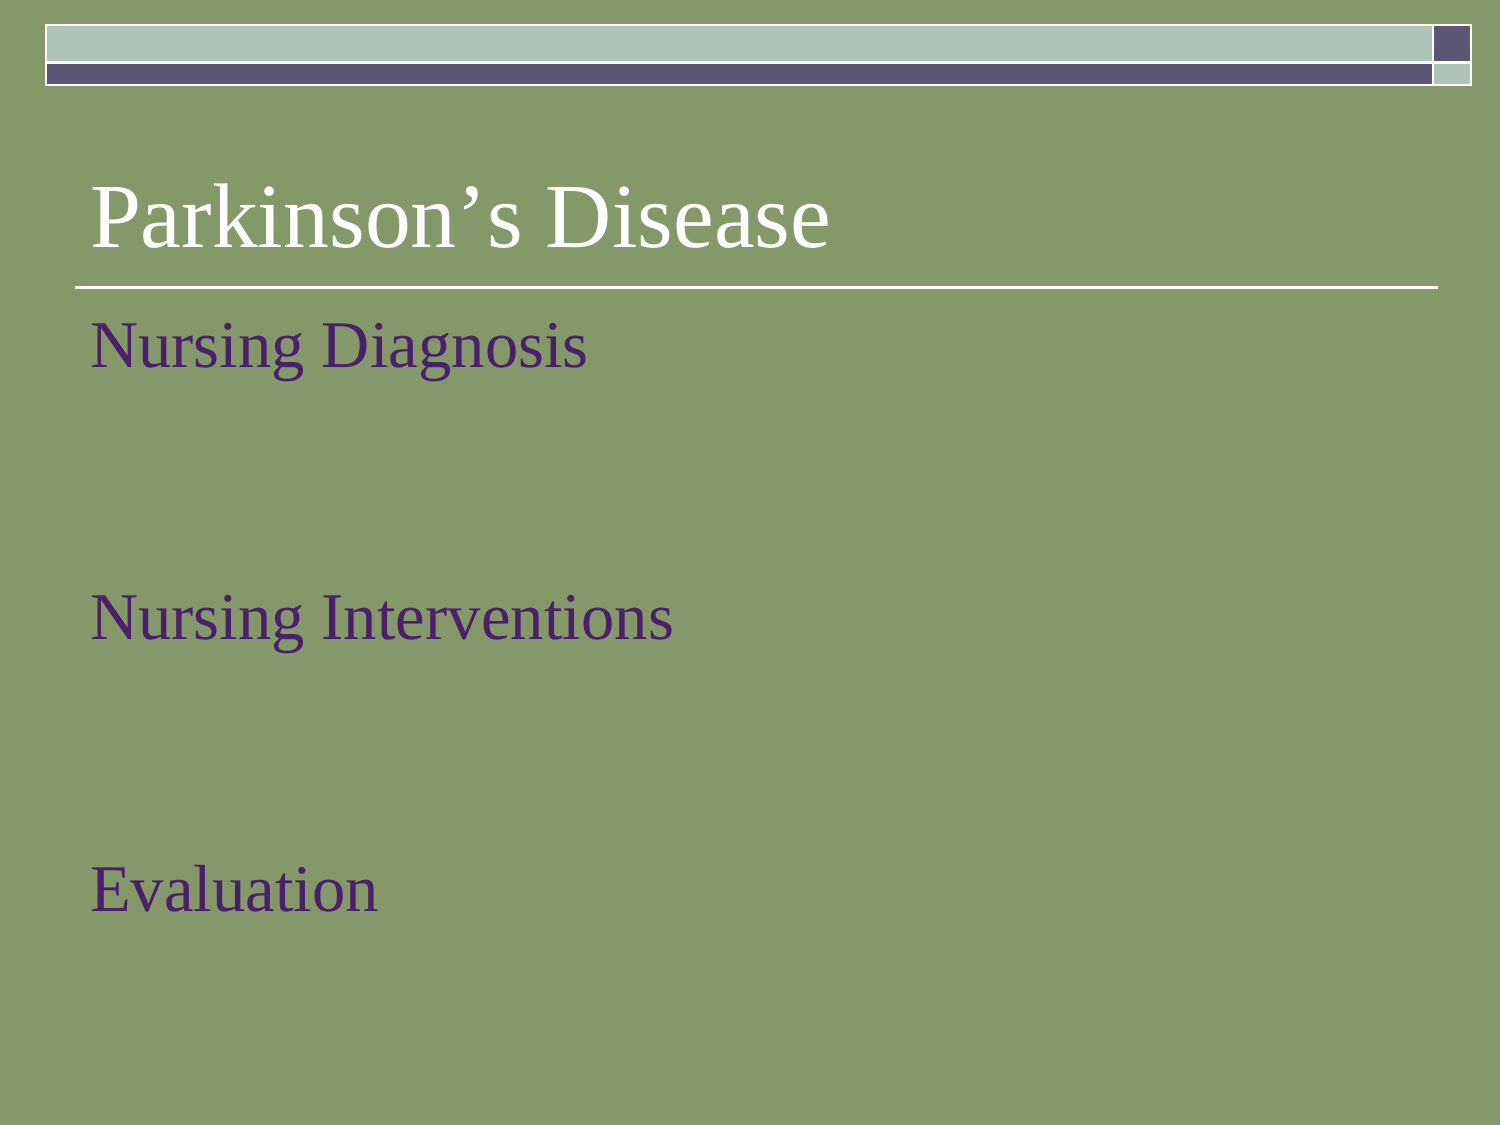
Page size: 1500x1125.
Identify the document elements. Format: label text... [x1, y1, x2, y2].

title Parkinson’s Disease [75, 87, 1426, 275]
list Nursing Diagnosis Nursing Interventions Evaluation [75, 299, 1426, 1006]
